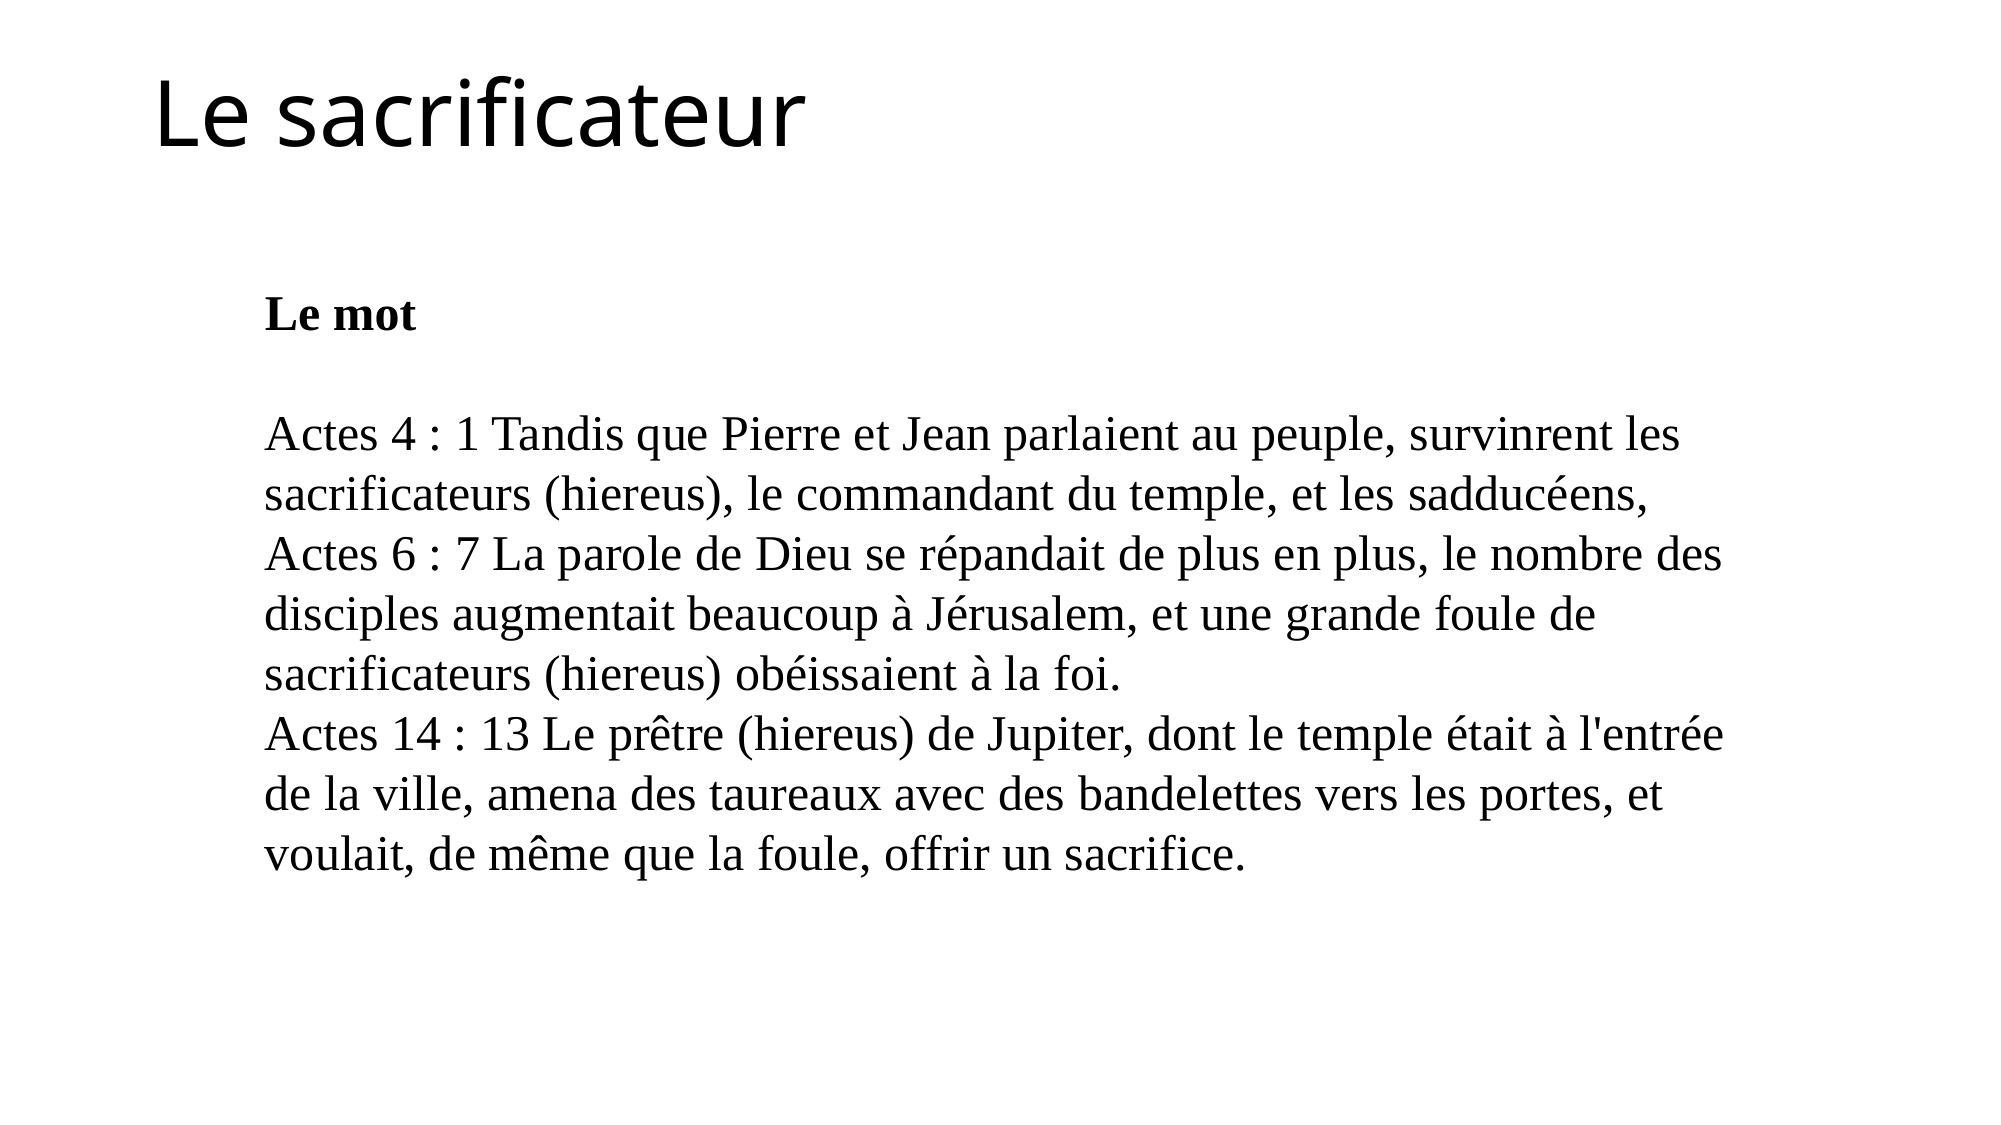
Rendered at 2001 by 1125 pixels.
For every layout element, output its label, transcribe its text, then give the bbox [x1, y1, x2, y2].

text_box Le mot Actes 4 : 1 Tandis que Pierre et Jean parlaient au peuple, survinrent les sacrificateurs (hiereus), le commandant du temple, et les sadducéens, Actes 6 : 7 La parole de Dieu se répandait de plus en plus, le nombre des disciples augmentait beaucoup à Jérusalem, et une grande foule de sacrificateurs (hiereus) obéissaient à la foi. Actes 14 : 13 Le prêtre (hiereus) de Jupiter, dont le temple était à l'entrée de la ville, amena des taureaux avec des bandelettes vers les portes, et voulait, de même que la foule, offrir un sacrifice. [249, 272, 1750, 894]
text_box Le sacrificateur [137, 59, 1863, 202]
